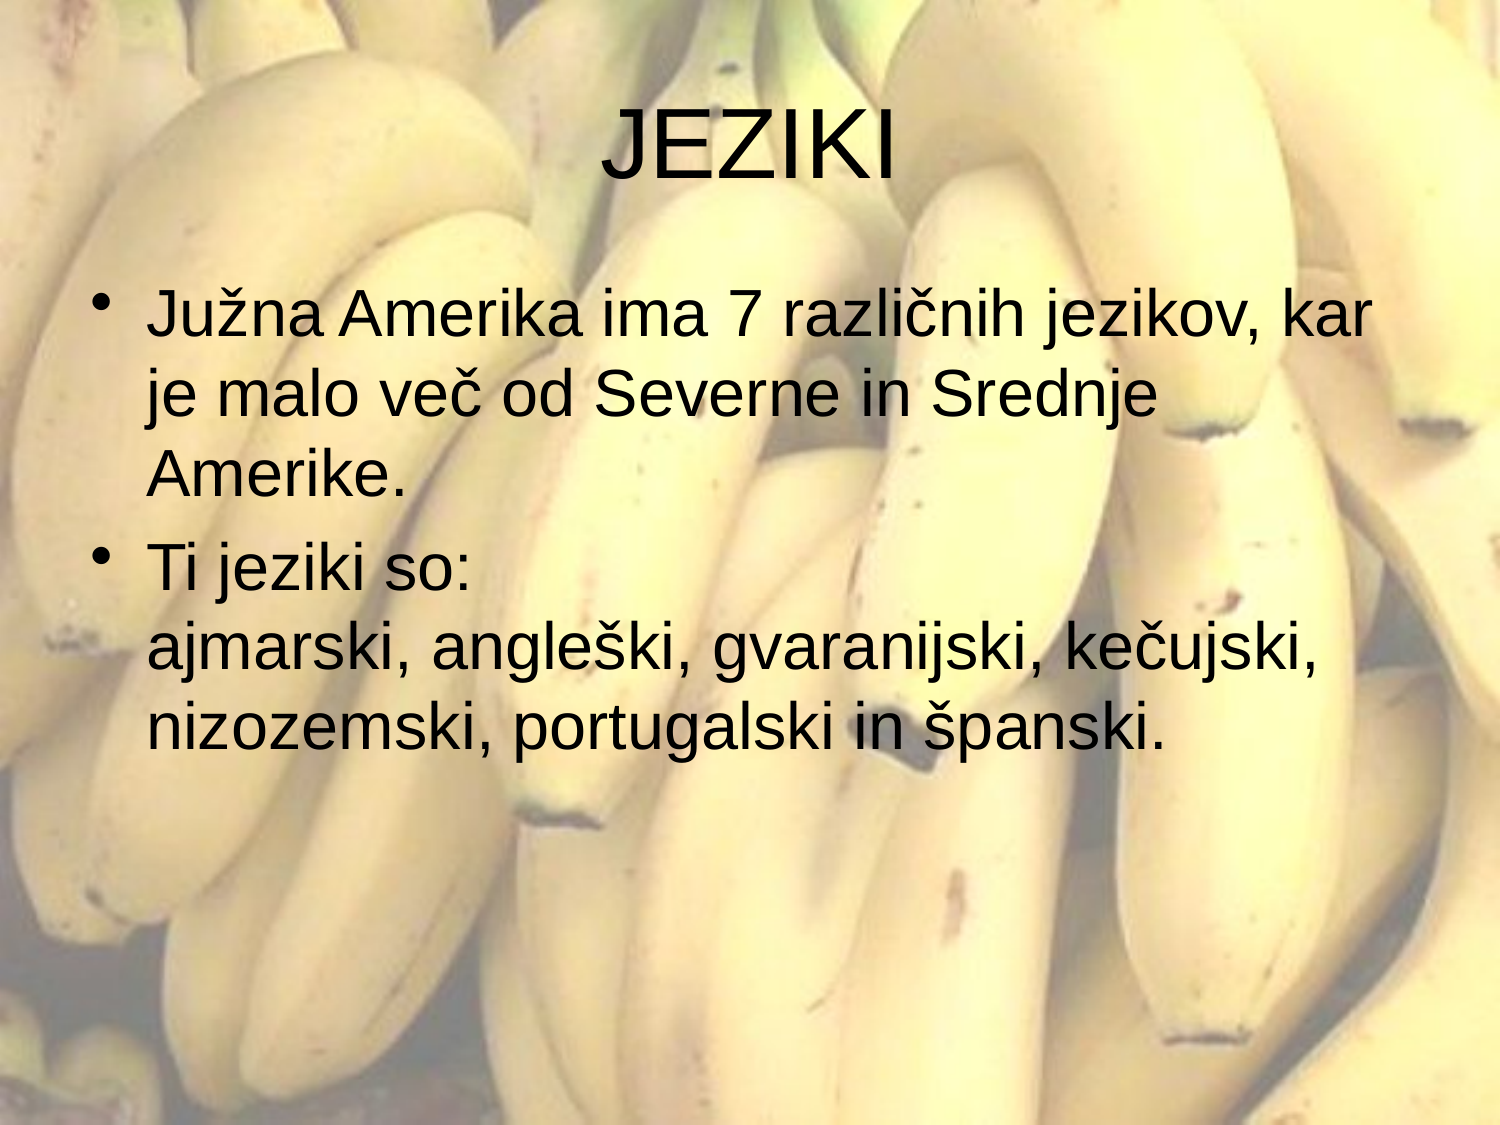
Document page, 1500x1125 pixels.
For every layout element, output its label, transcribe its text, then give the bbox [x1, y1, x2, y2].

title JEZIKI [75, 45, 1425, 233]
picture [0, 0, 1500, 1125]
list Južna Amerika ima 7 različnih jezikov, kar je malo več od Severne in Srednje Amerike. Ti jeziki so: ajmarski, angleški, gvaranijski, kečujski, nizozemski, portugalski in španski. [75, 262, 1425, 1005]
